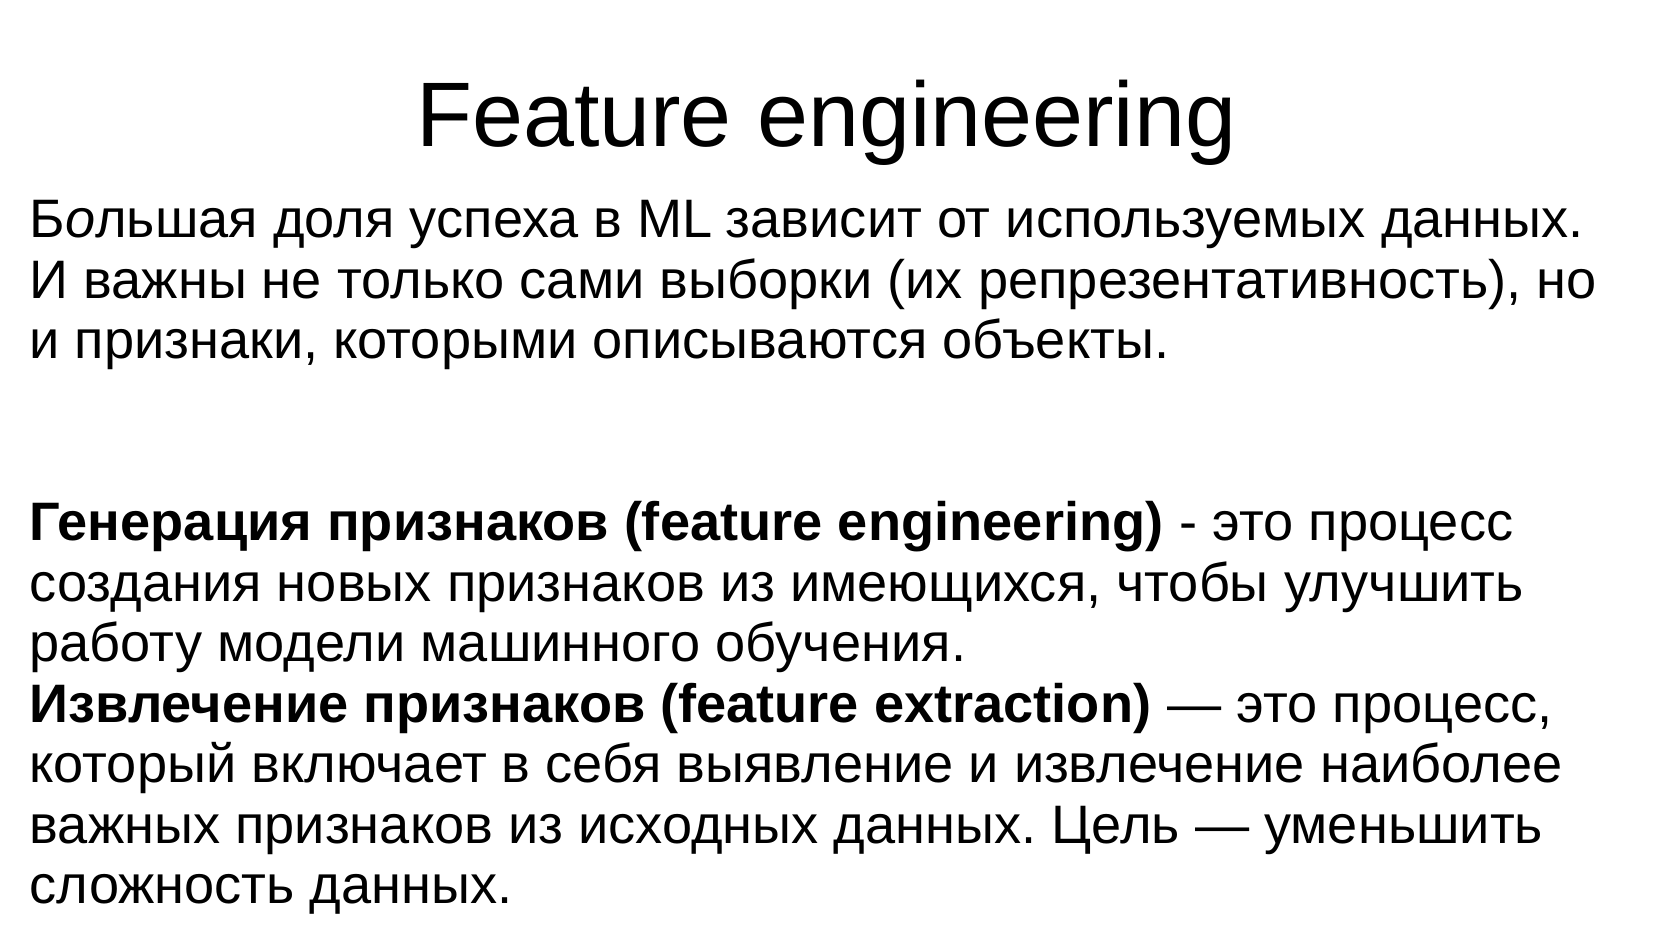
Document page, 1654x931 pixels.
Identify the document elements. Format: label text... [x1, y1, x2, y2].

title Feature engineering [82, 37, 1571, 188]
subtitle Большая доля успеха в ML зависит от используемых данных. И важны не только сами выборки (их репрезентативность), но и признаки, которыми описываются объекты. Генерация признаков (feature engineering) - это процесс создания новых признаков из имеющихся, чтобы улучшить работу модели машинного обучения. Извлечение признаков (feature extraction) — это процесс, который включает в себя выявление и извлечение наиболее важных признаков из исходных данных. Цель — уменьшить сложность данных. [29, 188, 1625, 916]
